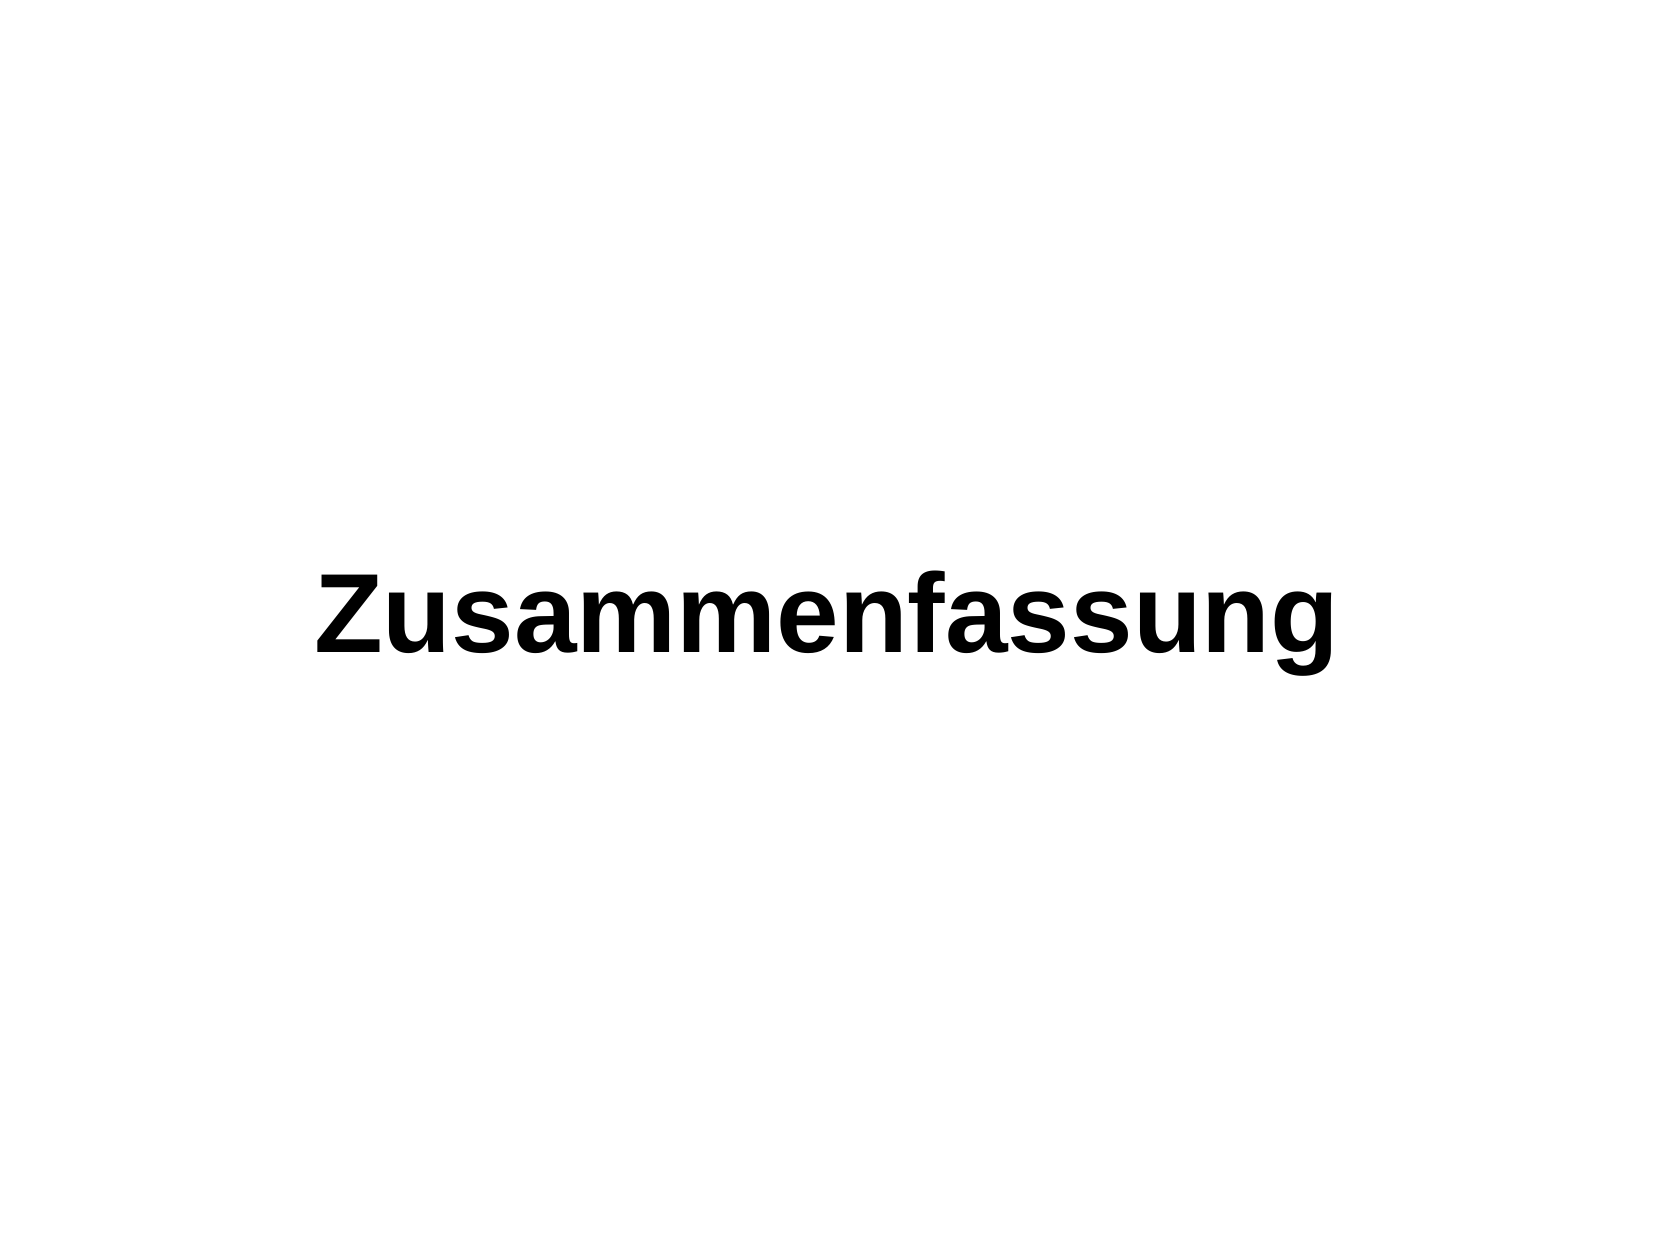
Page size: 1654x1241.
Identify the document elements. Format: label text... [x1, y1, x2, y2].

text_box Zusammenfassung [82, 118, 1571, 1109]
